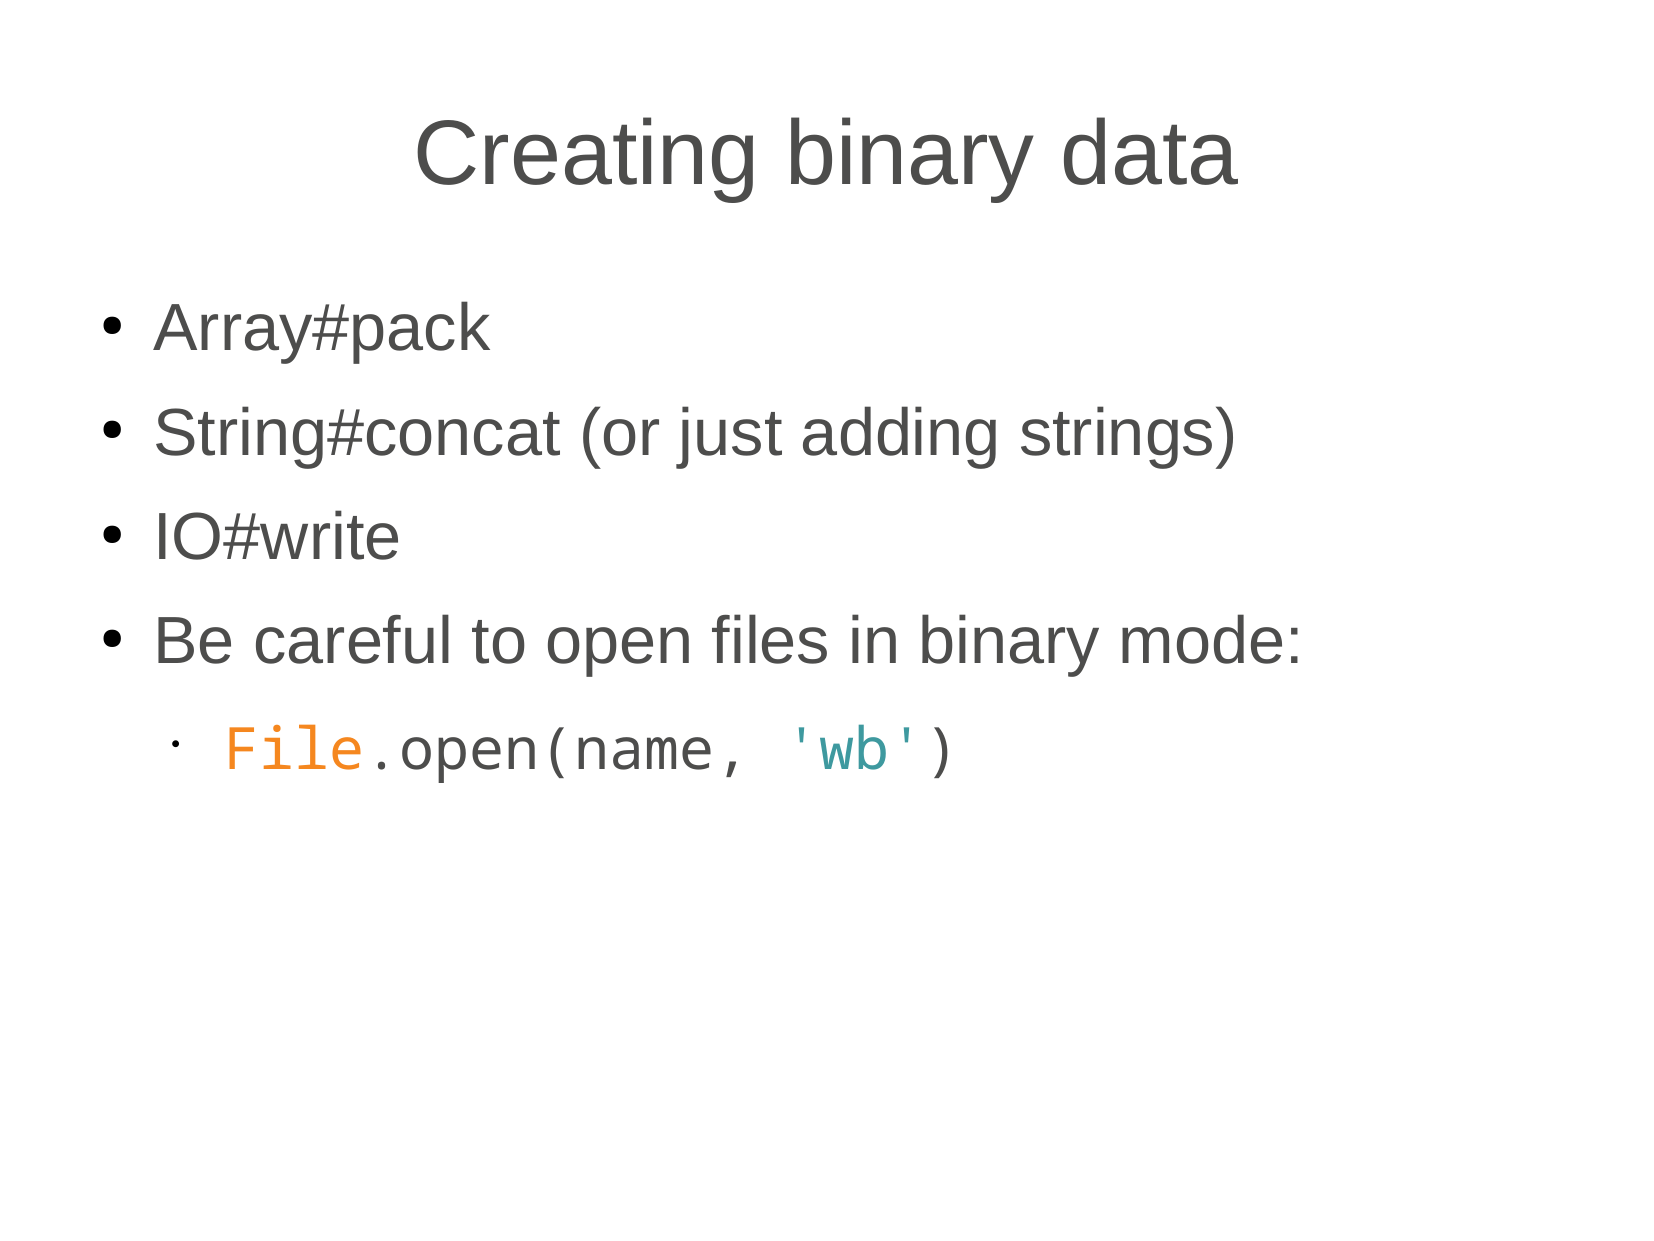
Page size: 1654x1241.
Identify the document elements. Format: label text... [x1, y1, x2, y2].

list Array#pack String#concat (or just adding strings) IO#write Be careful to open files in binary mode: File.open(name, 'wb') [82, 290, 1571, 1010]
title Creating binary data [82, 49, 1571, 257]
